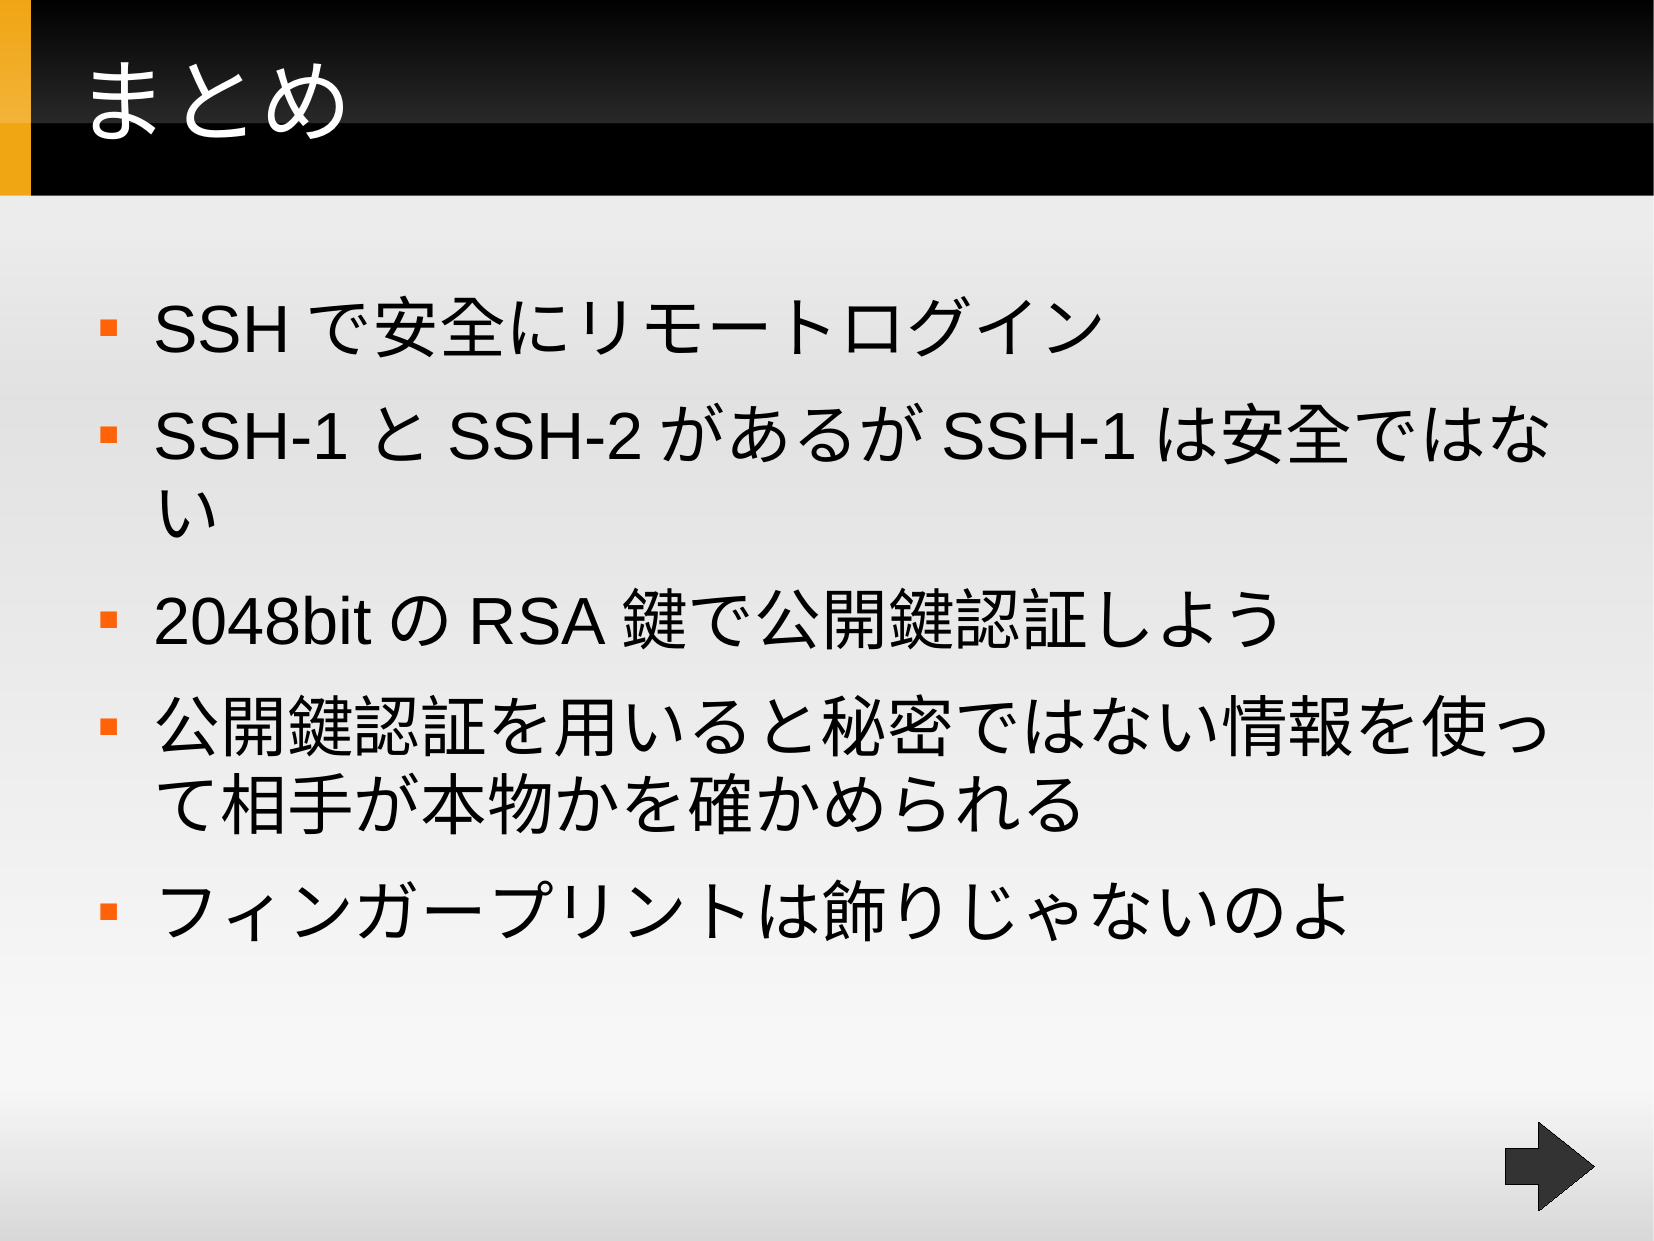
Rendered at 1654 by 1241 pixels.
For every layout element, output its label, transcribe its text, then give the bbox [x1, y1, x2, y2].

picture [0, 0, 1654, 1241]
text_box [1505, 1122, 1595, 1211]
list SSHで安全にリモートログイン SSH-1とSSH-2があるがSSH-1は安全ではない 2048bitのRSA鍵で公開鍵認証しよう 公開鍵認証を用いると秘密ではない情報を使って相手が本物かを確かめられる フィンガープリントは飾りじゃないのよ [82, 290, 1571, 1094]
title まとめ [76, 7, 1565, 200]
